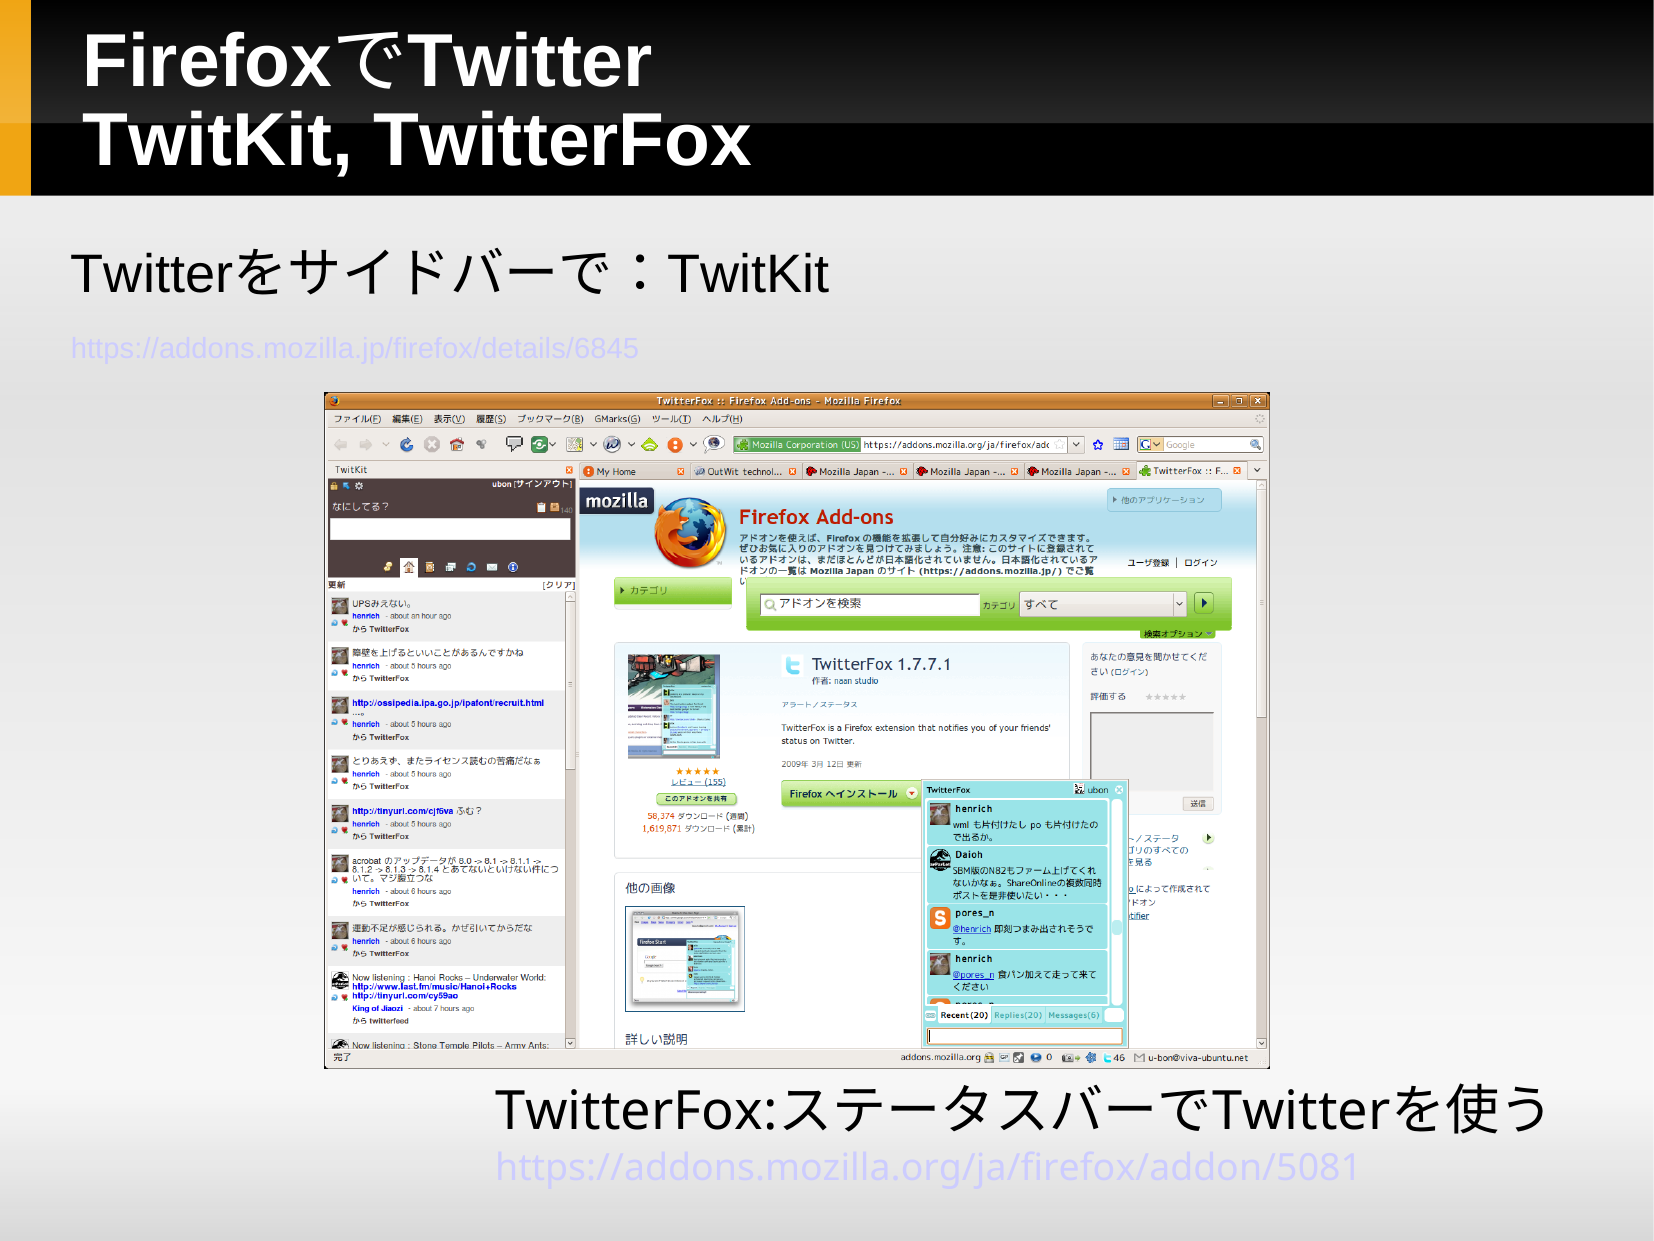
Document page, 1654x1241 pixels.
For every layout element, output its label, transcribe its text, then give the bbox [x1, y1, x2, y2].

list Twitterをサイドバーで：TwitKit https://addons.mozilla.jp/firefox/details/6845 [70, 242, 1559, 1100]
text_box TwitterFox:ステータスバーでTwitterを使う https://addons.mozilla.org/ja/firefox/addon/5081 [480, 1062, 1625, 1241]
picture [0, 0, 1654, 1241]
title FirefoxでTwitter TwitKit, TwitterFox [82, 8, 1571, 190]
picture [324, 392, 1270, 1069]
